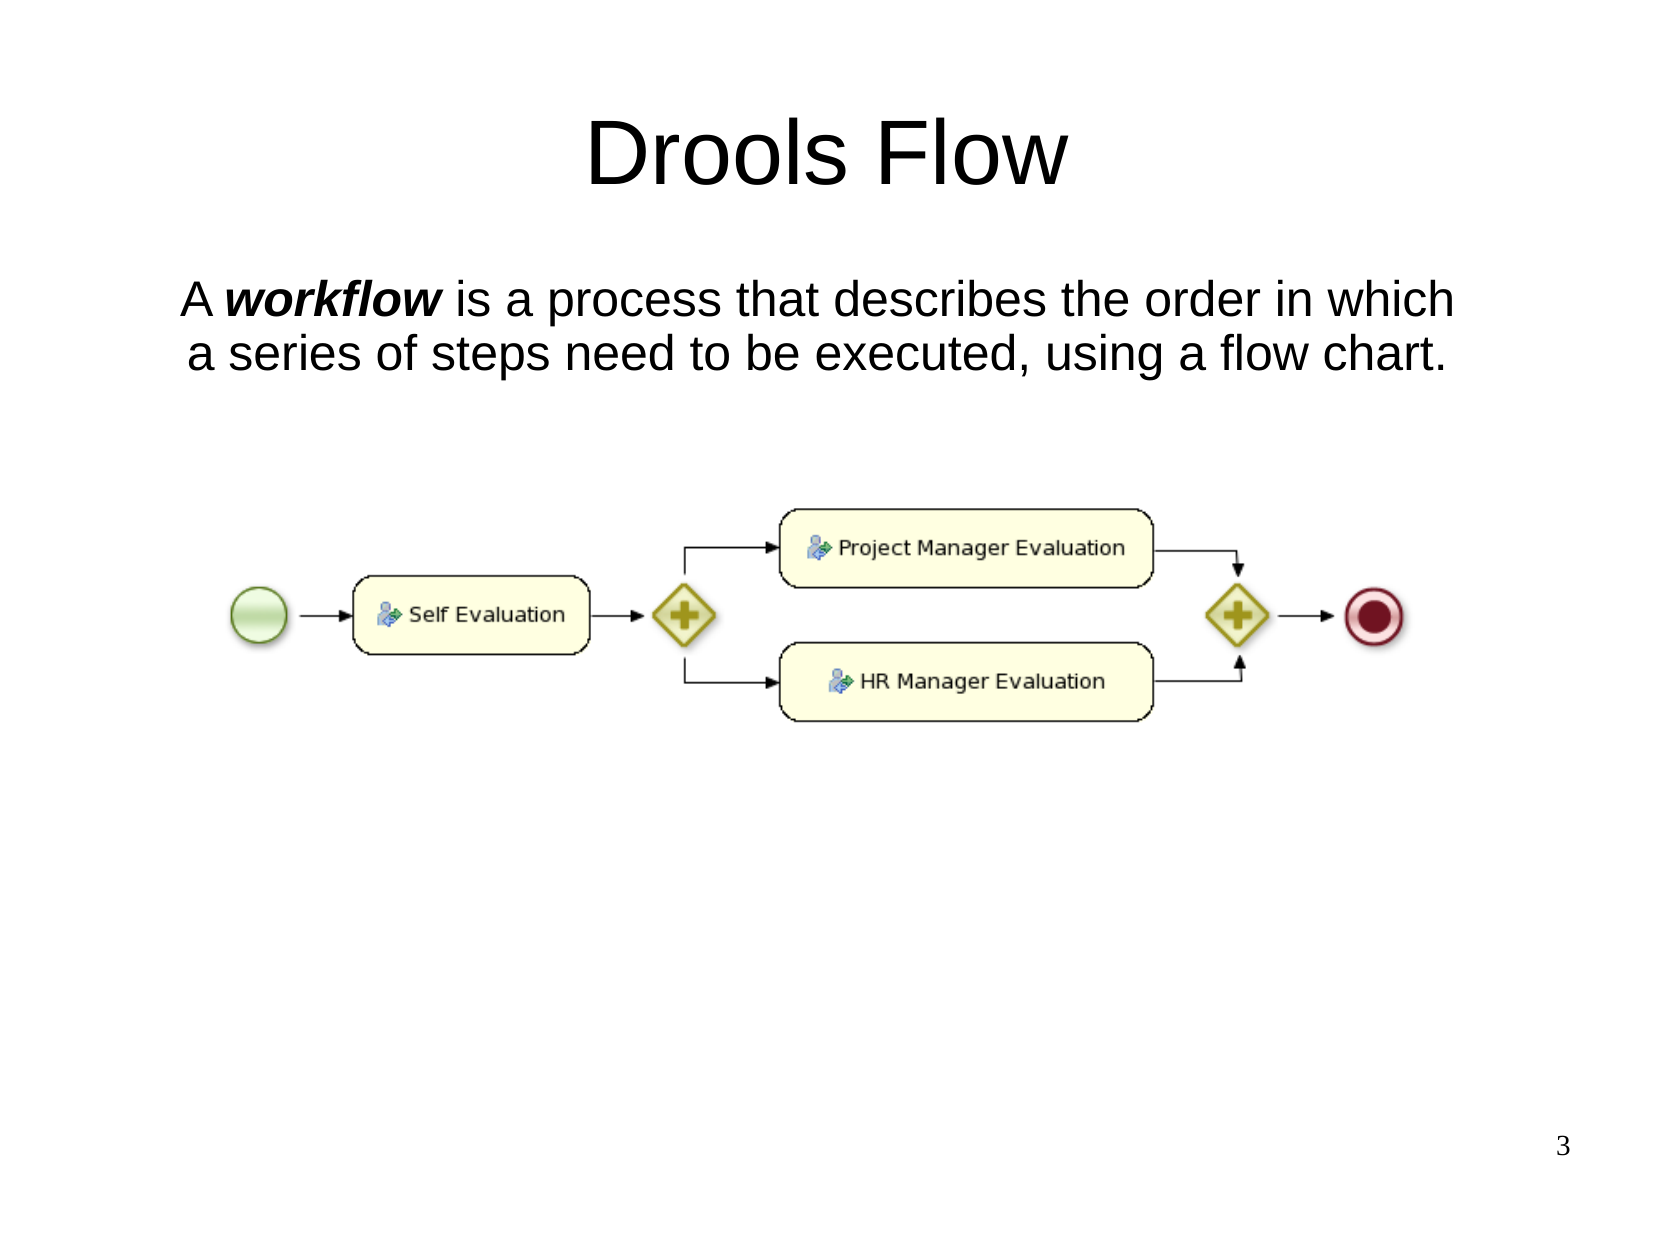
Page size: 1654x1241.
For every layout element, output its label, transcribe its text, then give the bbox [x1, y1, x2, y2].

picture [206, 492, 1436, 739]
title Drools Flow [82, 56, 1571, 250]
text_box A workflow is a process that describes the order in which a series of steps need to be executed, using a flow chart. [53, 265, 1501, 391]
